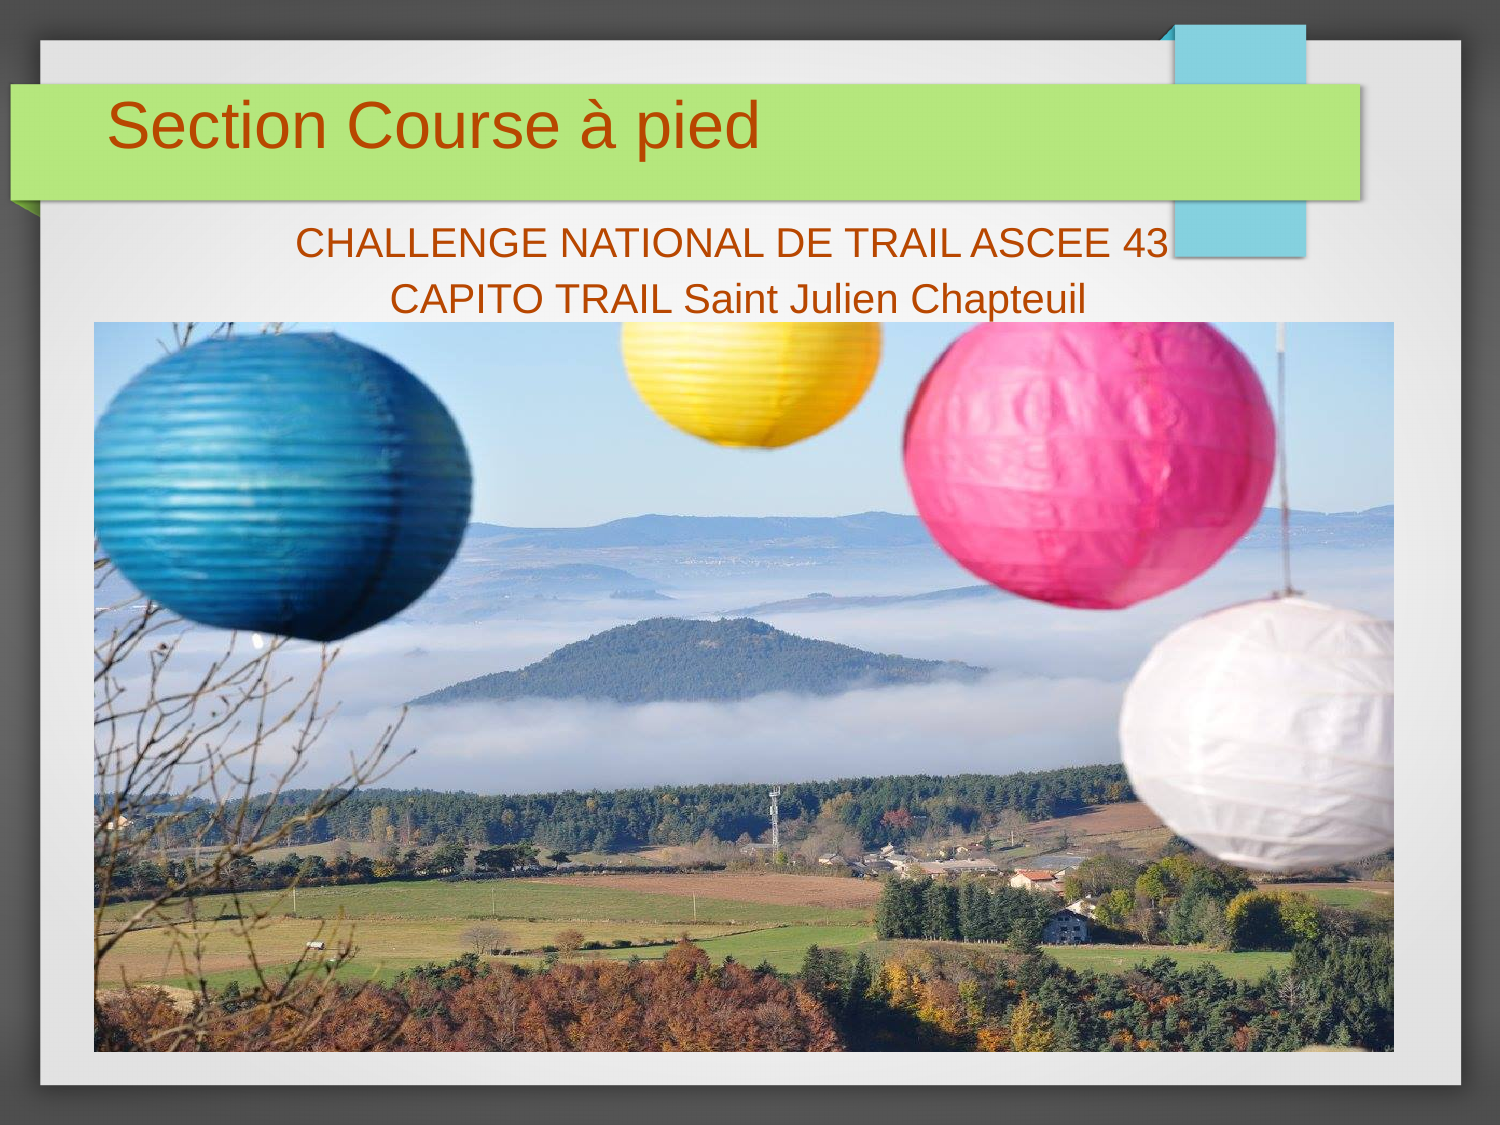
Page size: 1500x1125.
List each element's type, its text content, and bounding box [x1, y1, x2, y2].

title Section Course à pied [0, 74, 1158, 250]
text_box CHALLENGE NATIONAL DE TRAIL ASCEE 43 CAPITO TRAIL Saint Julien Chapteuil [59, 212, 1418, 319]
picture [0, 0, 1500, 1125]
